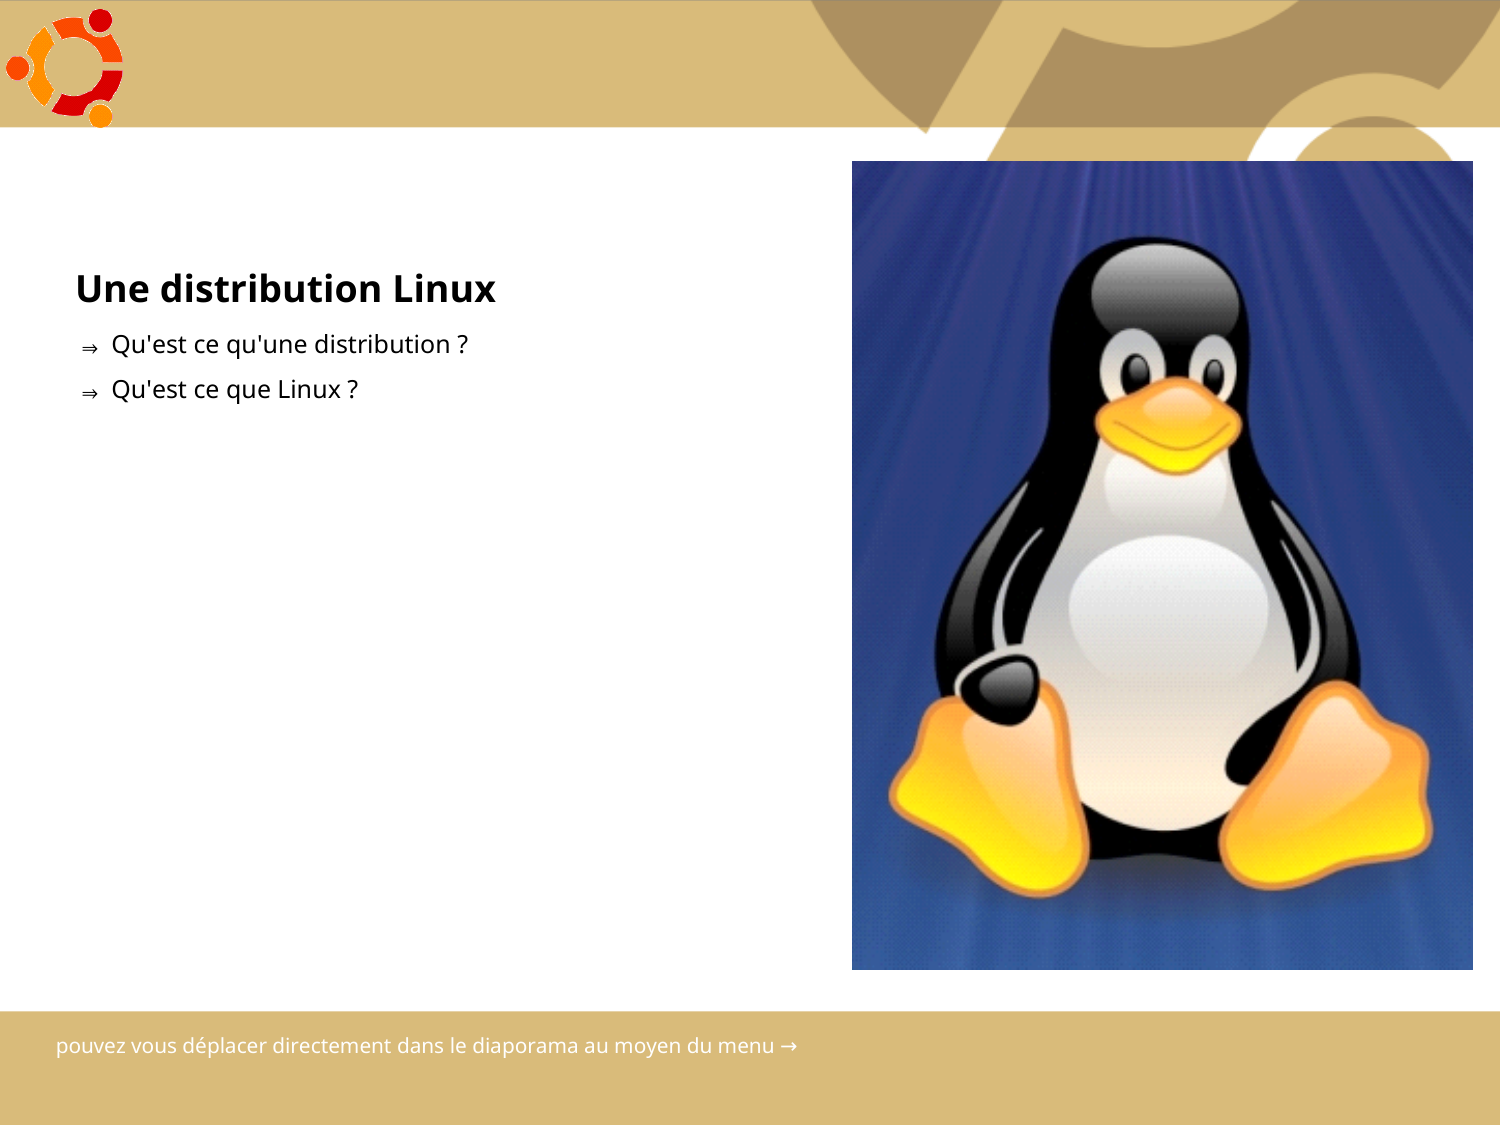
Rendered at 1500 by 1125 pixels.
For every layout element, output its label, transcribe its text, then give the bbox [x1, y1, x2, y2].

list Une distribution Linux ⇒ Qu'est ce qu'une distribution ? ⇒ Qu'est ce que Linux ? [75, 262, 852, 918]
picture [0, 0, 1500, 975]
